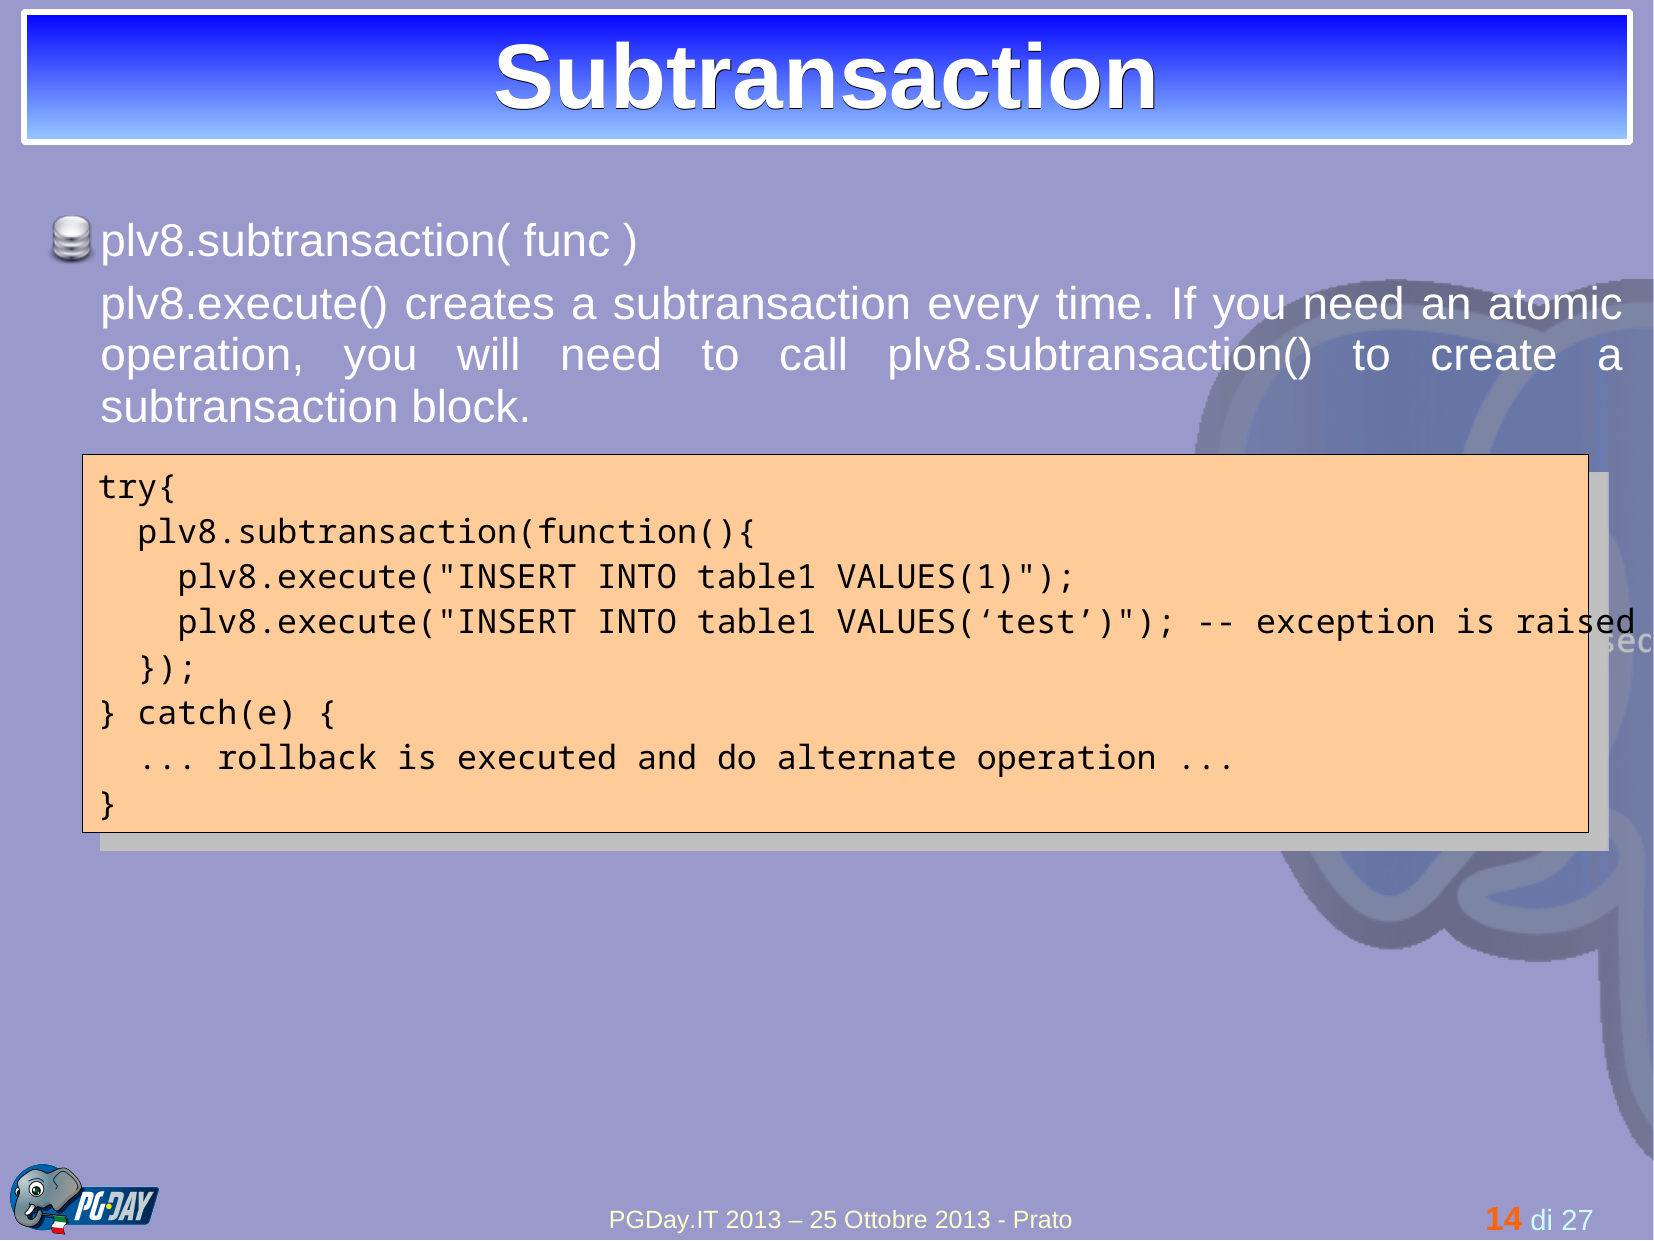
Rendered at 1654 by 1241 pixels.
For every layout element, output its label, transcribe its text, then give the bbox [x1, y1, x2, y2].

list plv8.subtransaction( func ) plv8.execute() creates a subtransaction every time. If you need an atomic operation, you will need to call plv8.subtransaction() to create a subtransaction block. [29, 215, 1625, 1152]
picture [1191, 279, 1654, 1182]
title Subtransaction [23, 11, 1630, 142]
picture [9, 1163, 160, 1236]
text_box try{ plv8.subtransaction(function(){ plv8.execute("INSERT INTO table1 VALUES(1)"); plv8.execute("INSERT INTO table1 VALUES(‘test’)"); -- exception is raised }); } catch(e) { ... rollback is executed and do alternate operation ... } [82, 454, 1589, 833]
picture [1625, 617, 1629, 631]
